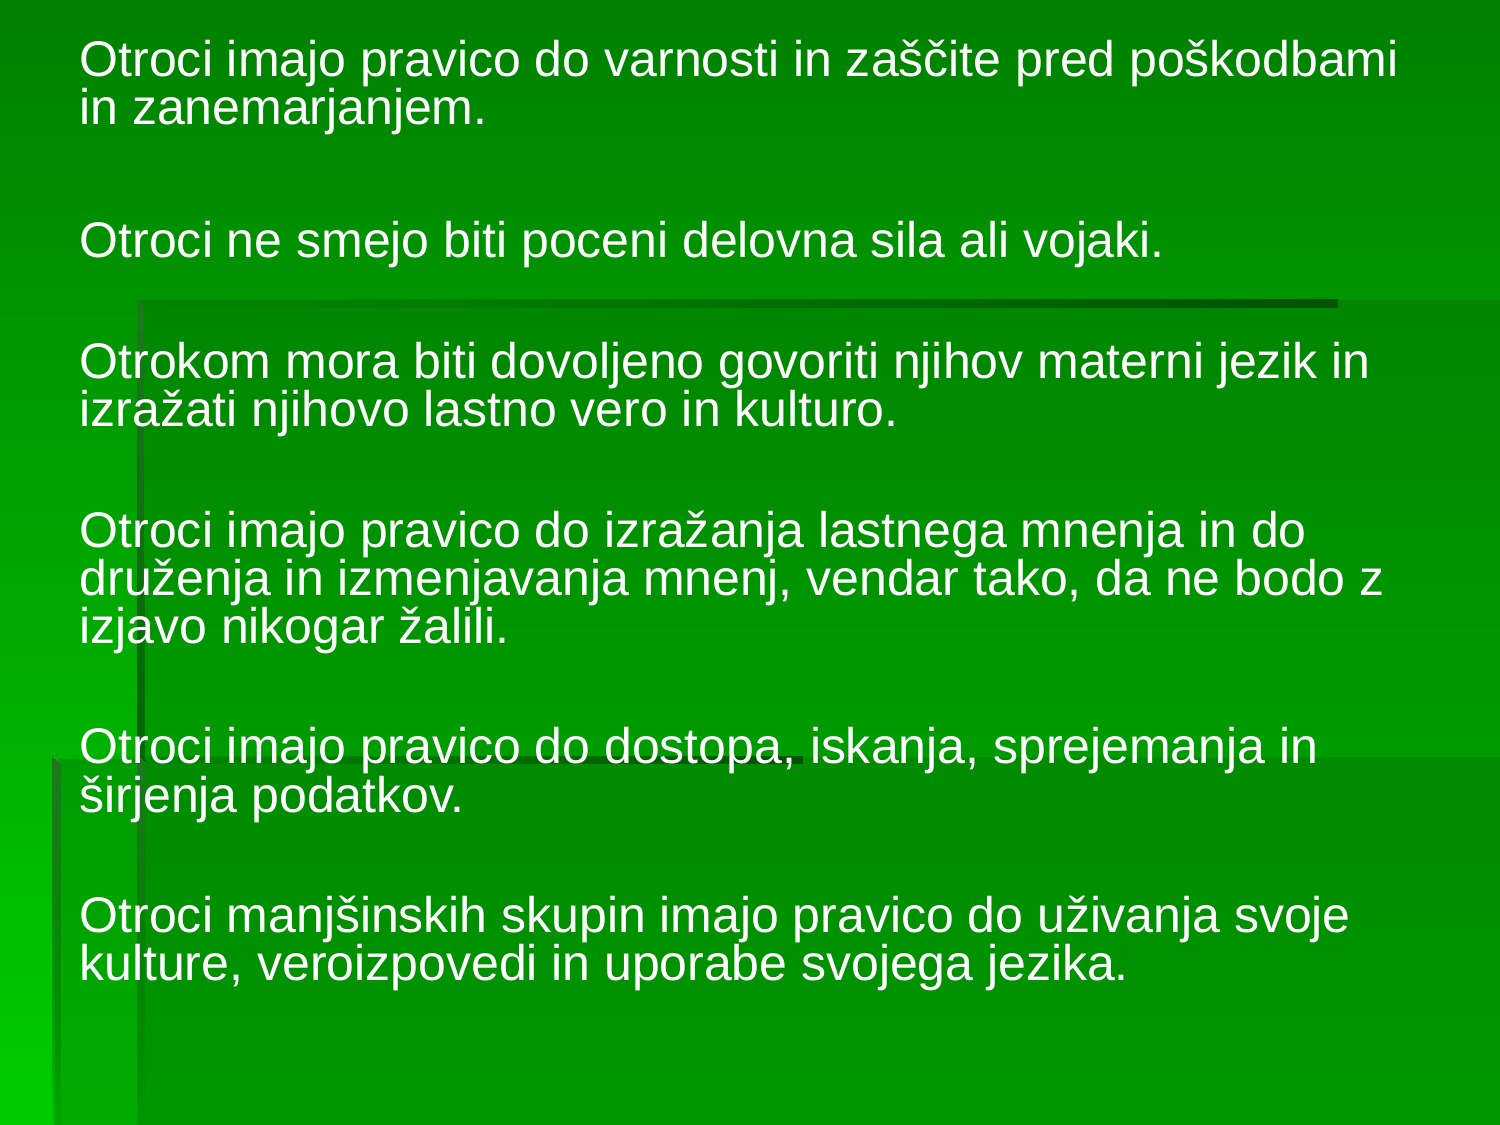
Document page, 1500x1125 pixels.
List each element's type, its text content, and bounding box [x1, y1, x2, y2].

text_box Otroci imajo pravico do varnosti in zaščite pred poškodbami in zanemarjanjem. Otroci ne smejo biti poceni delovna sila ali vojaki. Otrokom mora biti dovoljeno govoriti njihov materni jezik in izražati njihovo lastno vero in kulturo. Otroci imajo pravico do izražanja lastnega mnenja in do druženja in izmenjavanja mnenj, vendar tako, da ne bodo z izjavo nikogar žalili. Otroci imajo pravico do dostopa, iskanja, sprejemanja in širjenja podatkov. Otroci manjšinskih skupin imajo pravico do uživanja svoje kulture, veroizpovedi in uporabe svojega jezika. [64, 30, 1459, 1071]
